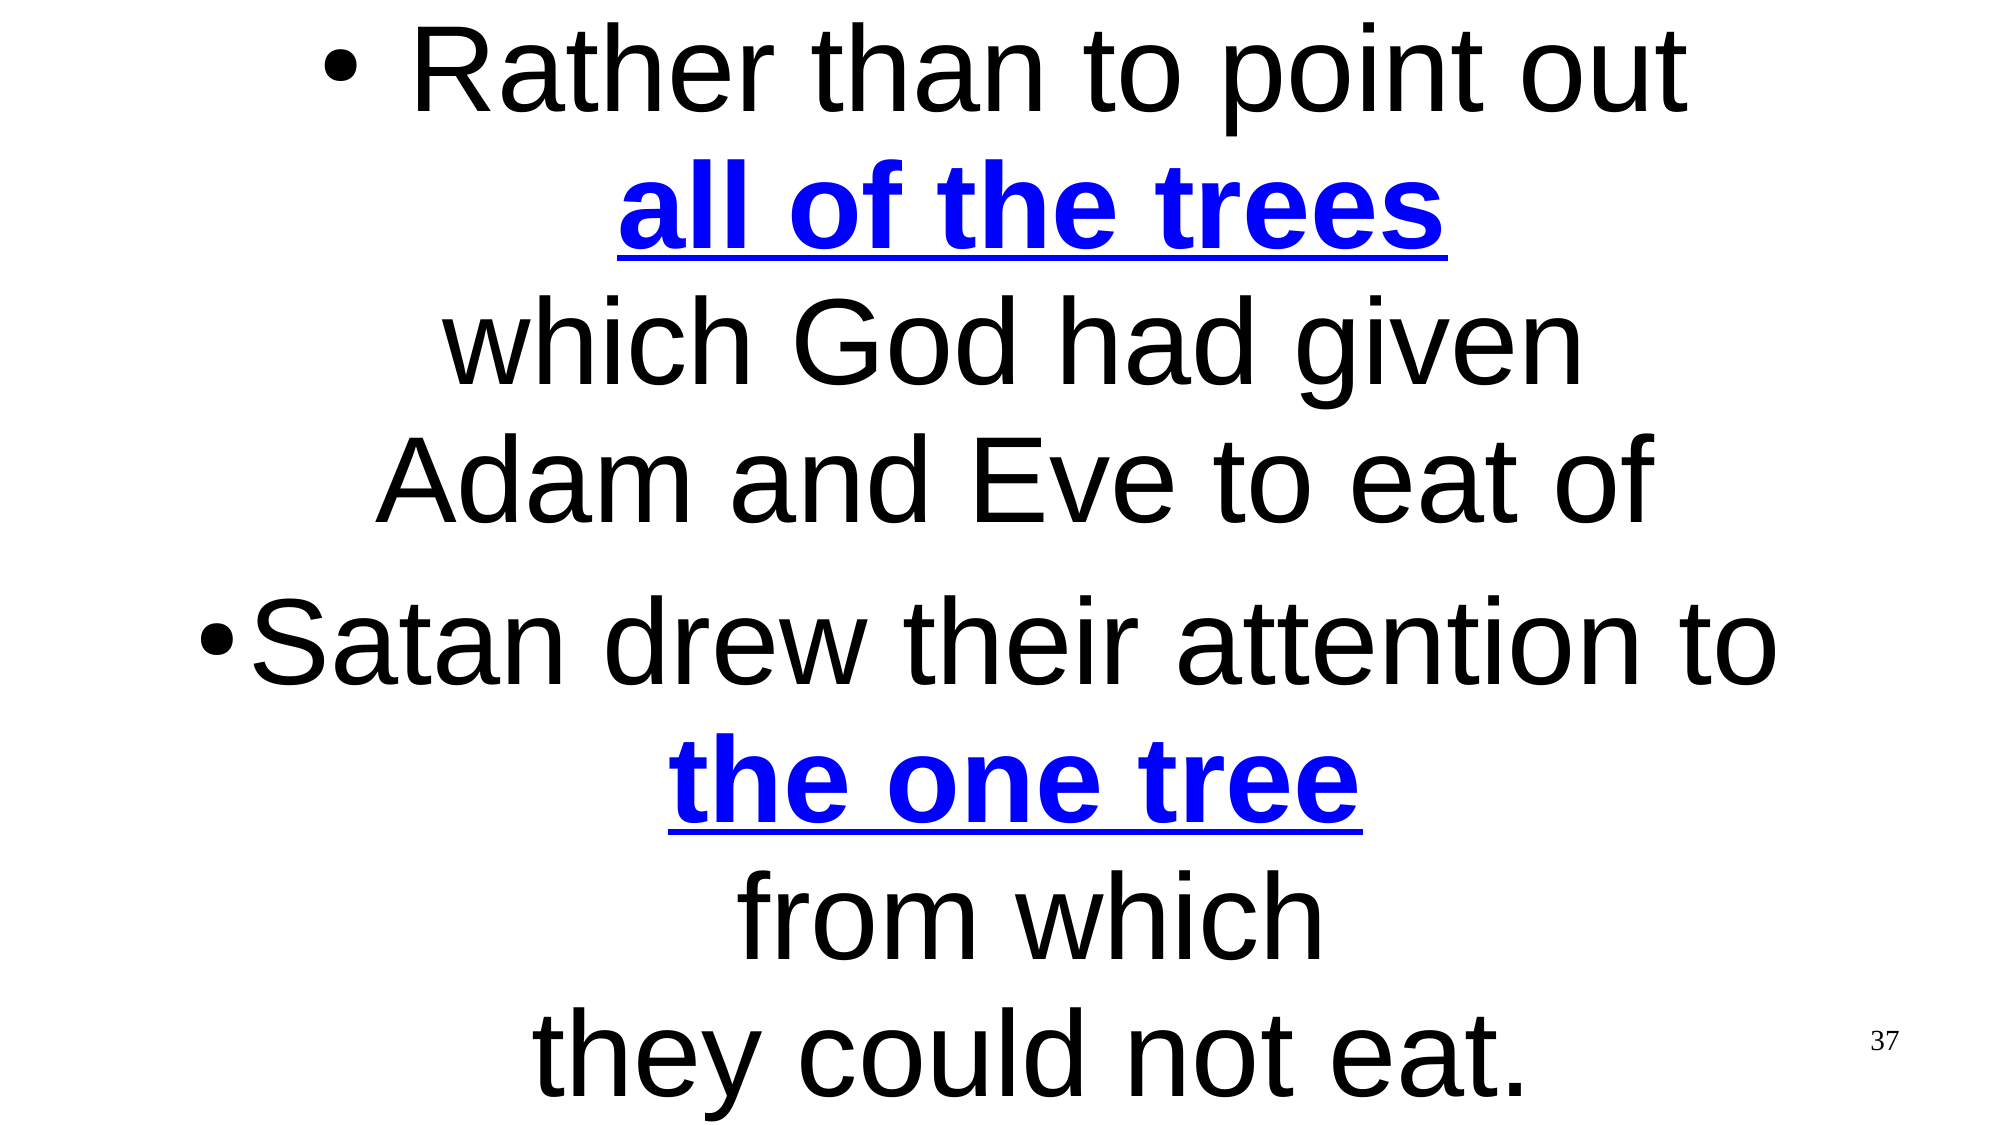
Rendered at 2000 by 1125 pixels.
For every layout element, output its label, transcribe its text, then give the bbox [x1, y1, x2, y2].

list Rather than to point out all of the trees which God had given Adam and Eve to eat of Satan drew their attention to the one tree from which they could not eat. [0, 0, 1996, 1123]
